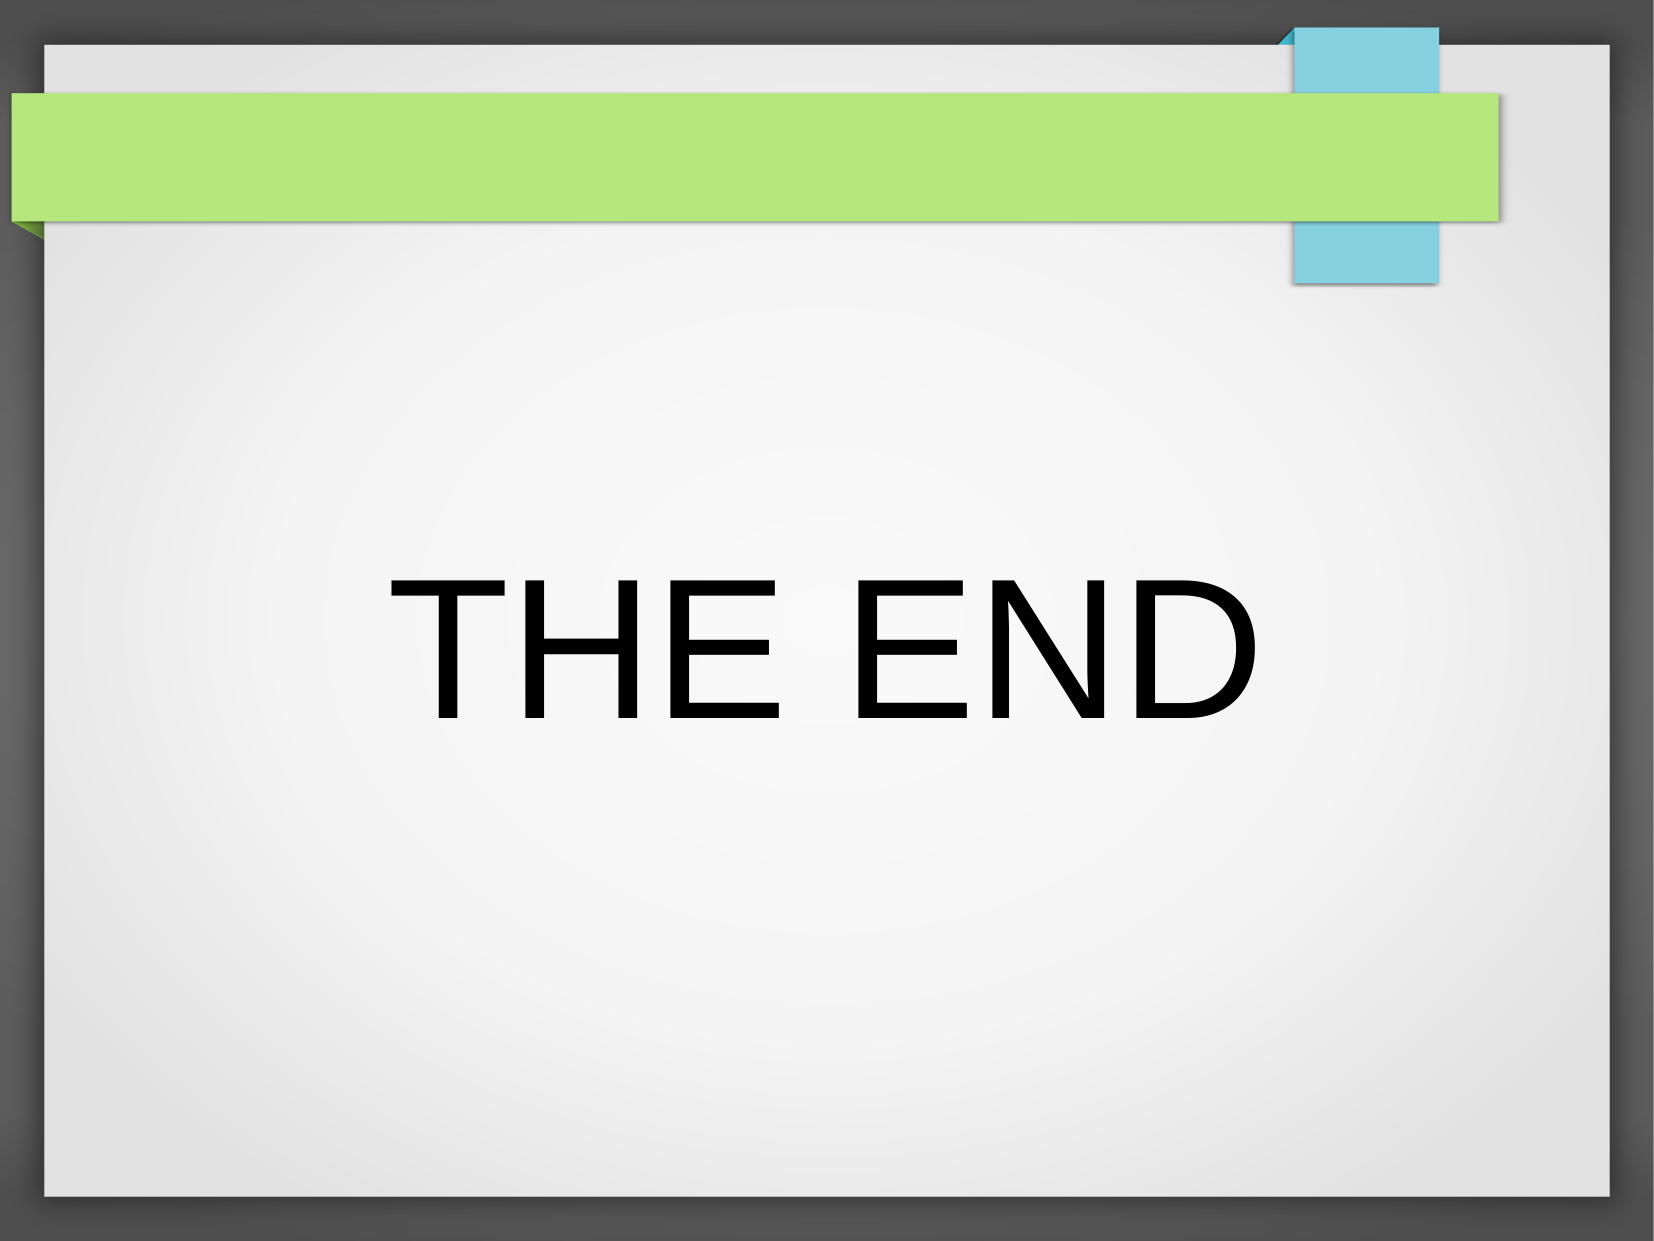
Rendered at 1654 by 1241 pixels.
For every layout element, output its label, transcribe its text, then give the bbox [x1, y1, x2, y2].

subtitle THE END [82, 290, 1571, 1010]
picture [0, 0, 1654, 1241]
